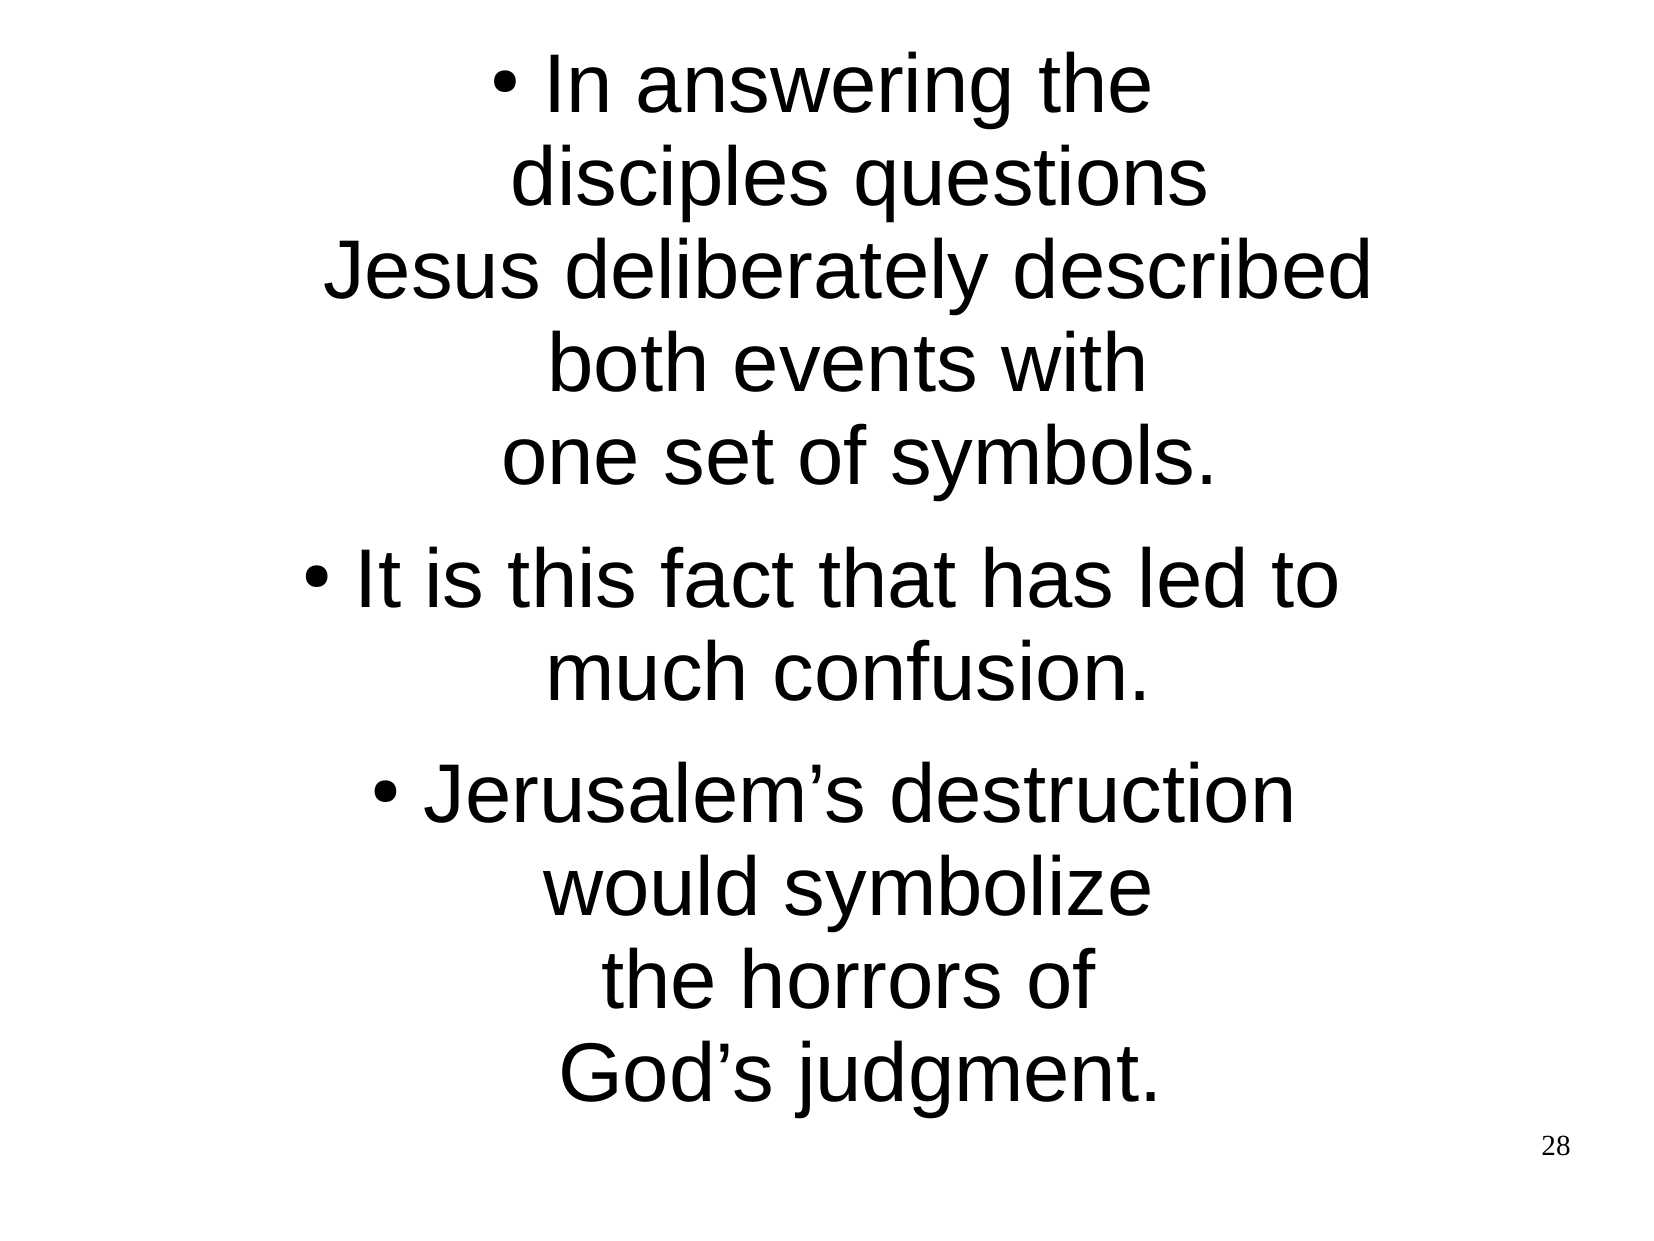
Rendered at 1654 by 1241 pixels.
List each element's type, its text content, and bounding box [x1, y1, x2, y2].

list In answering the disciples questions Jesus deliberately described both events with one set of symbols. It is this fact that has led to much confusion. Jerusalem’s destruction would symbolize the horrors of God’s judgment. [37, 37, 1613, 1201]
